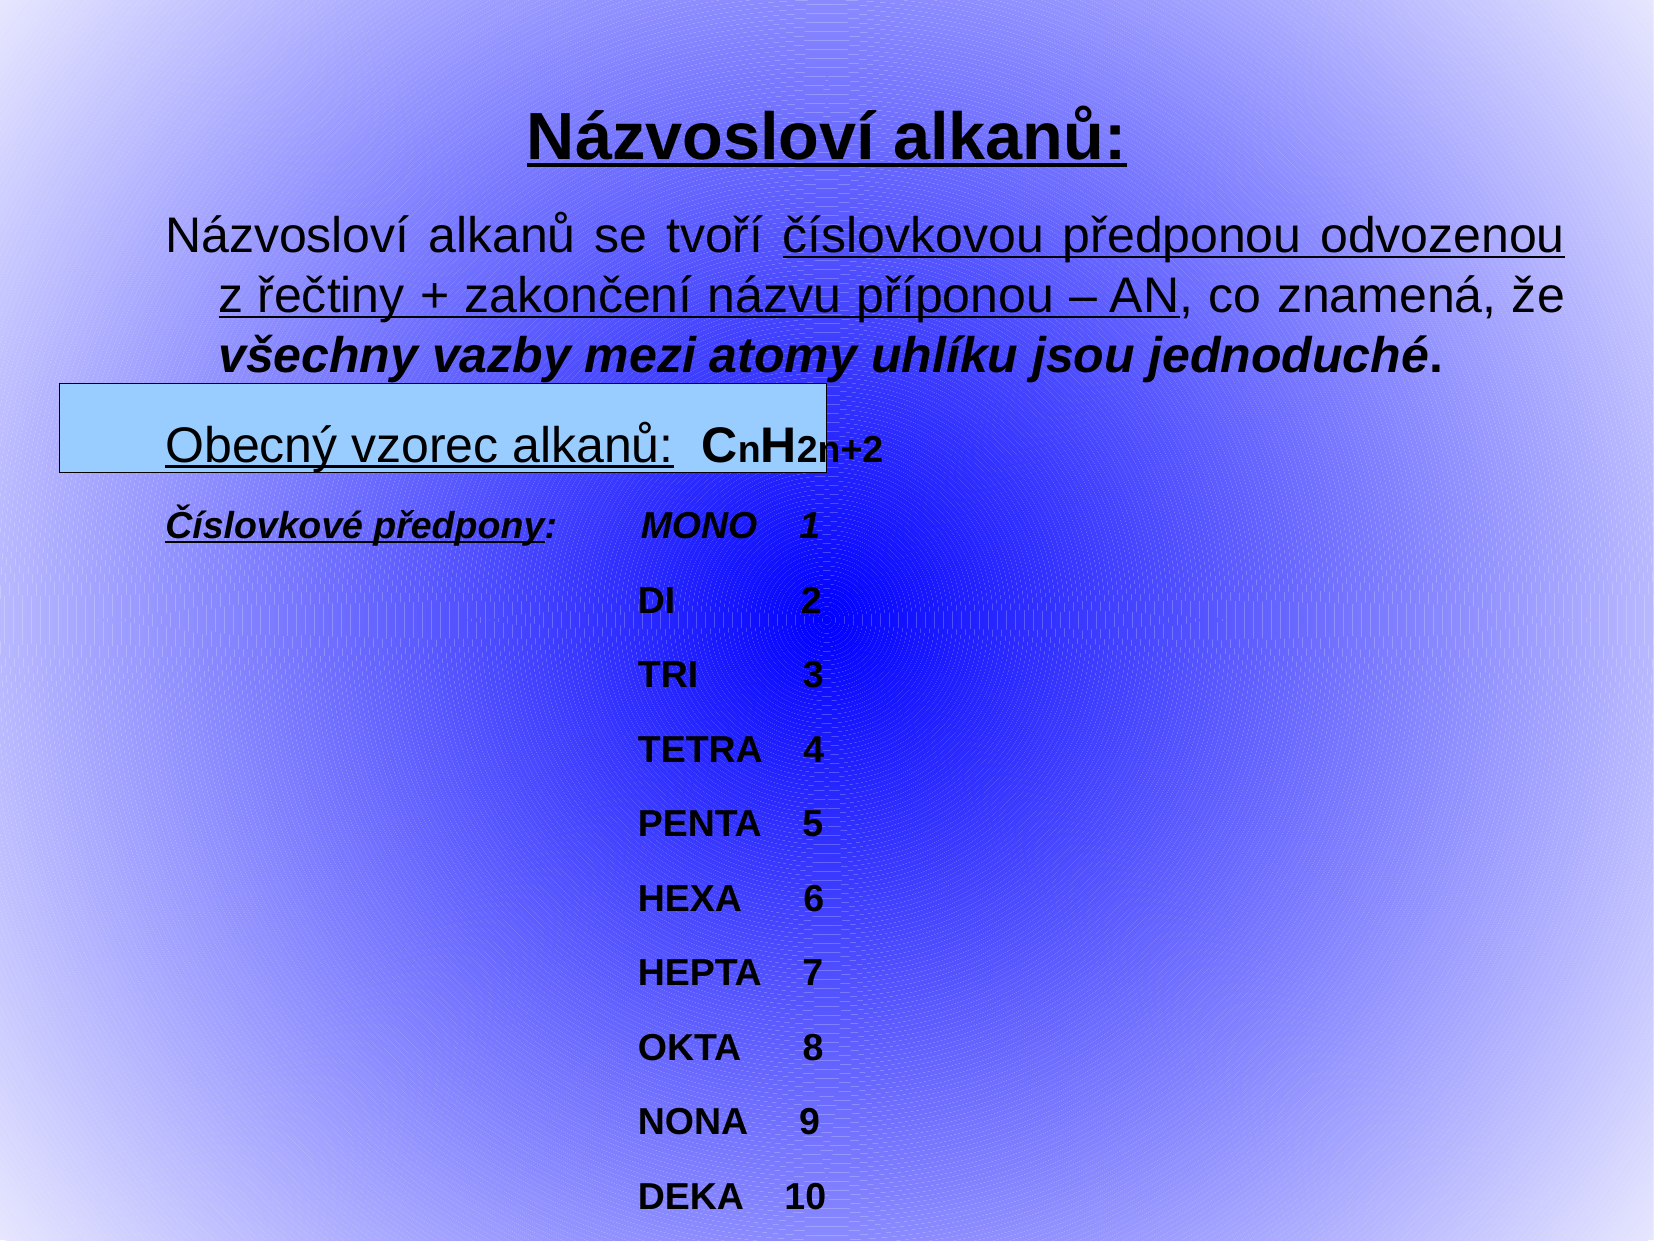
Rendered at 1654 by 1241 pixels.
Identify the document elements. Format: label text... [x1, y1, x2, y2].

text_box [59, 384, 76, 473]
list Názvosloví alkanů se tvoří číslovkovou předponou odvozenou z řečtiny + zakončení názvu příponou – AN, co znamená, že všechny vazby mezi atomy uhlíku jsou jednoduché. Obecný vzorec alkanů: CnH2n+2 Číslovkové předpony: MONO 1 DI 2 TRI 3 TETRA 4 PENTA 5 HEXA 6 HEPTA 7 OKTA 8 NONA 9 DEKA 10 [76, 202, 1565, 1241]
title Názvosloví alkanů: [82, 29, 1571, 237]
